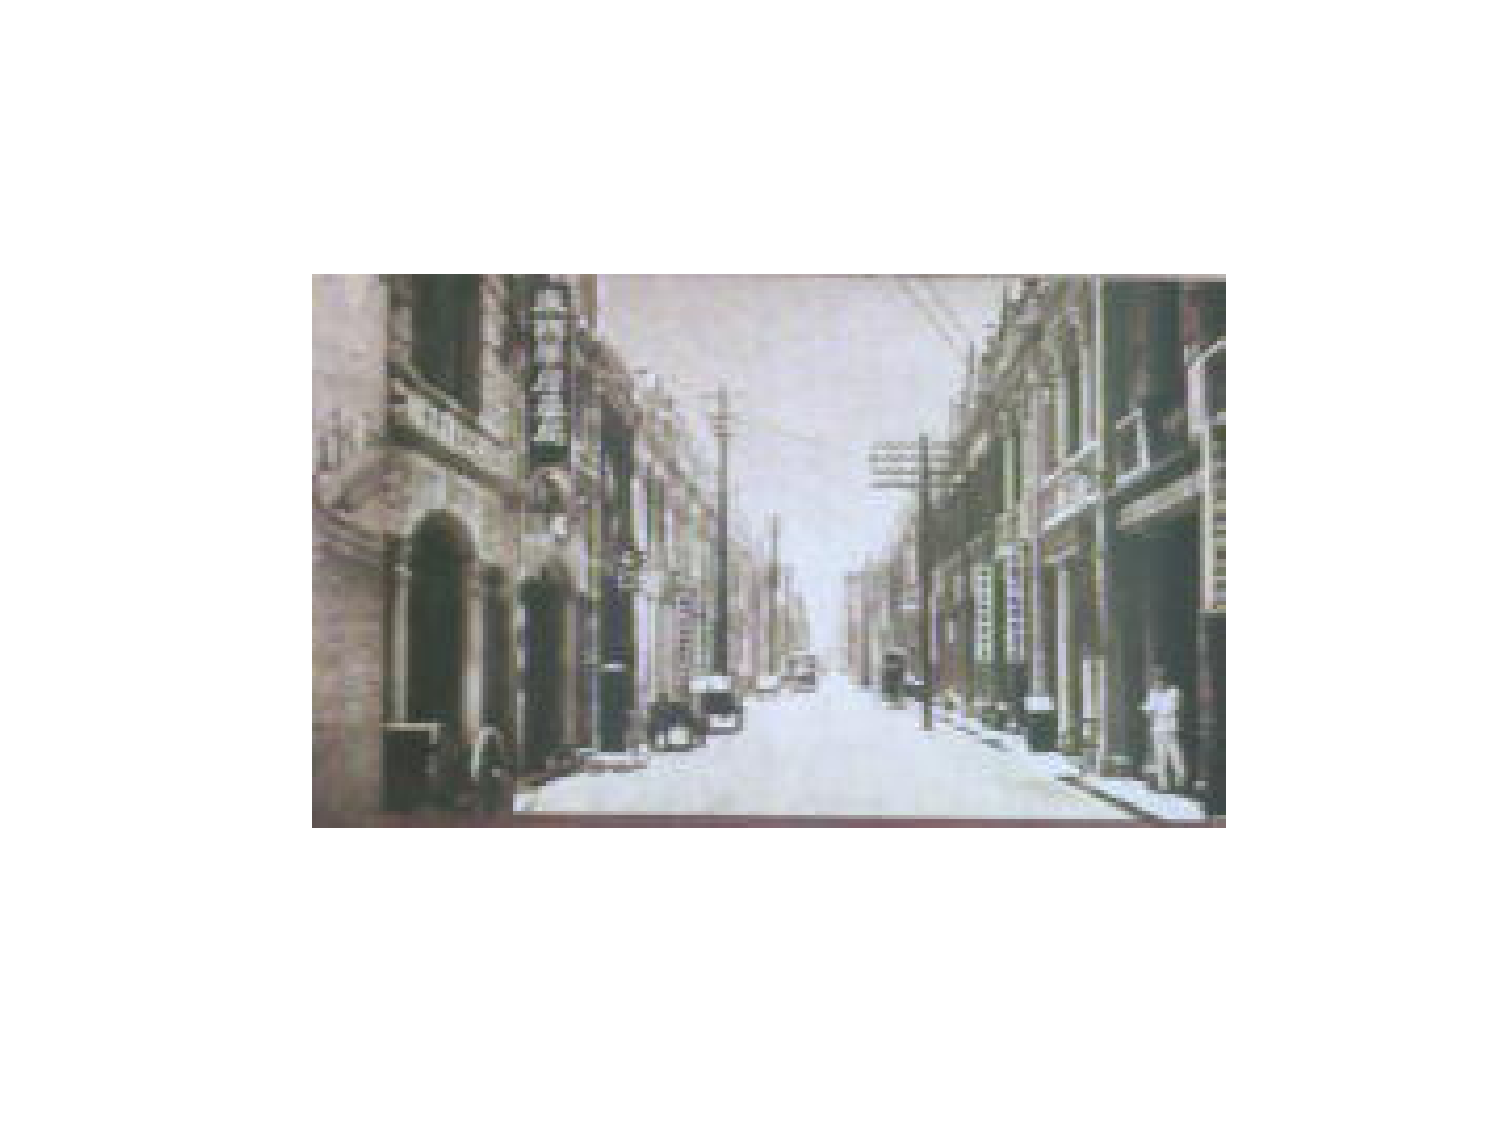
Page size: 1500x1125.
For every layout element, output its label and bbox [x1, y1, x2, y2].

picture [312, 275, 1226, 828]
